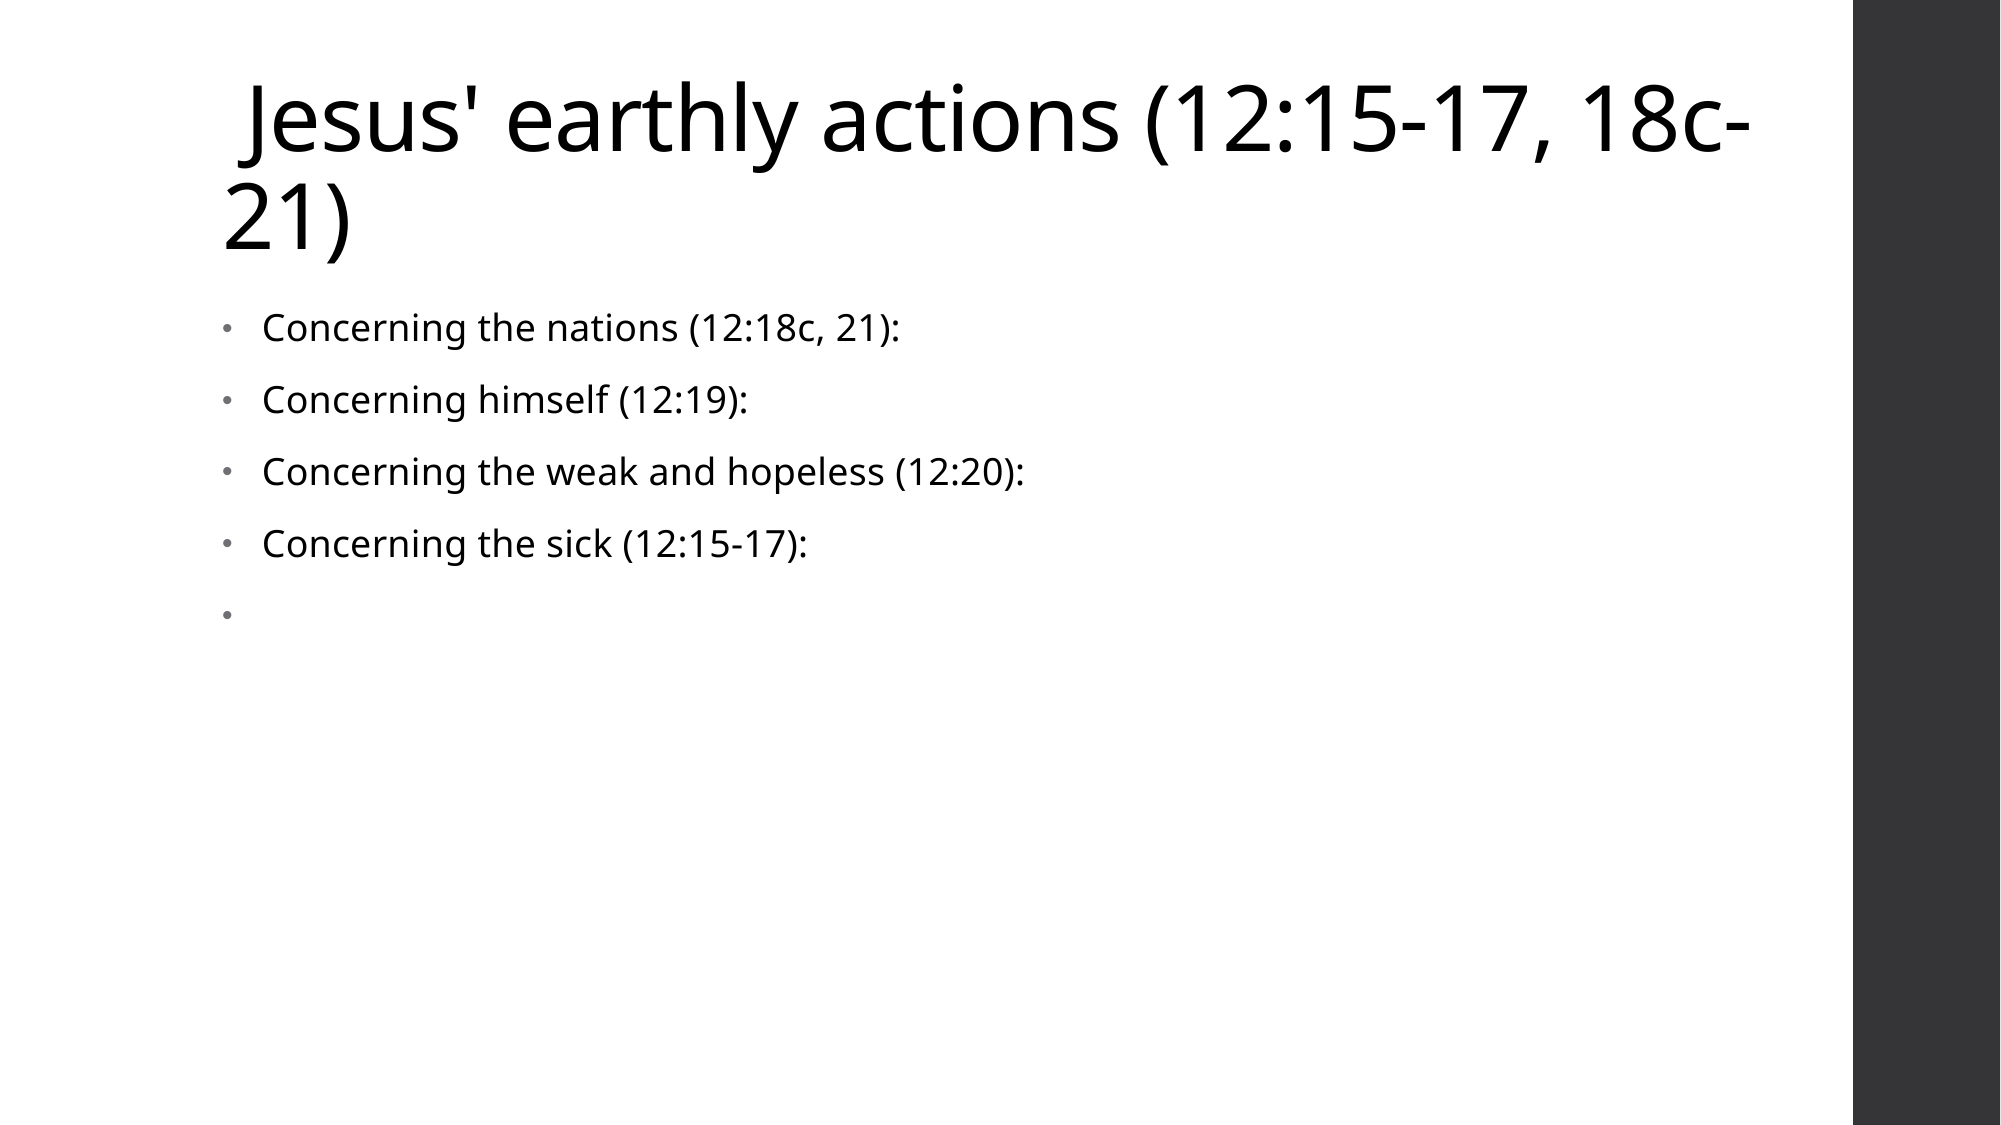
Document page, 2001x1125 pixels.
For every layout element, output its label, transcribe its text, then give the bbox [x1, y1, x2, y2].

title Jesus' earthly actions (12:15-17, 18c-21) [206, 60, 1797, 278]
list Concerning the nations (12:18c, 21): Concerning himself (12:19): Concerning the weak and hopeless (12:20): Concerning the sick (12:15-17): [206, 299, 1617, 1014]
